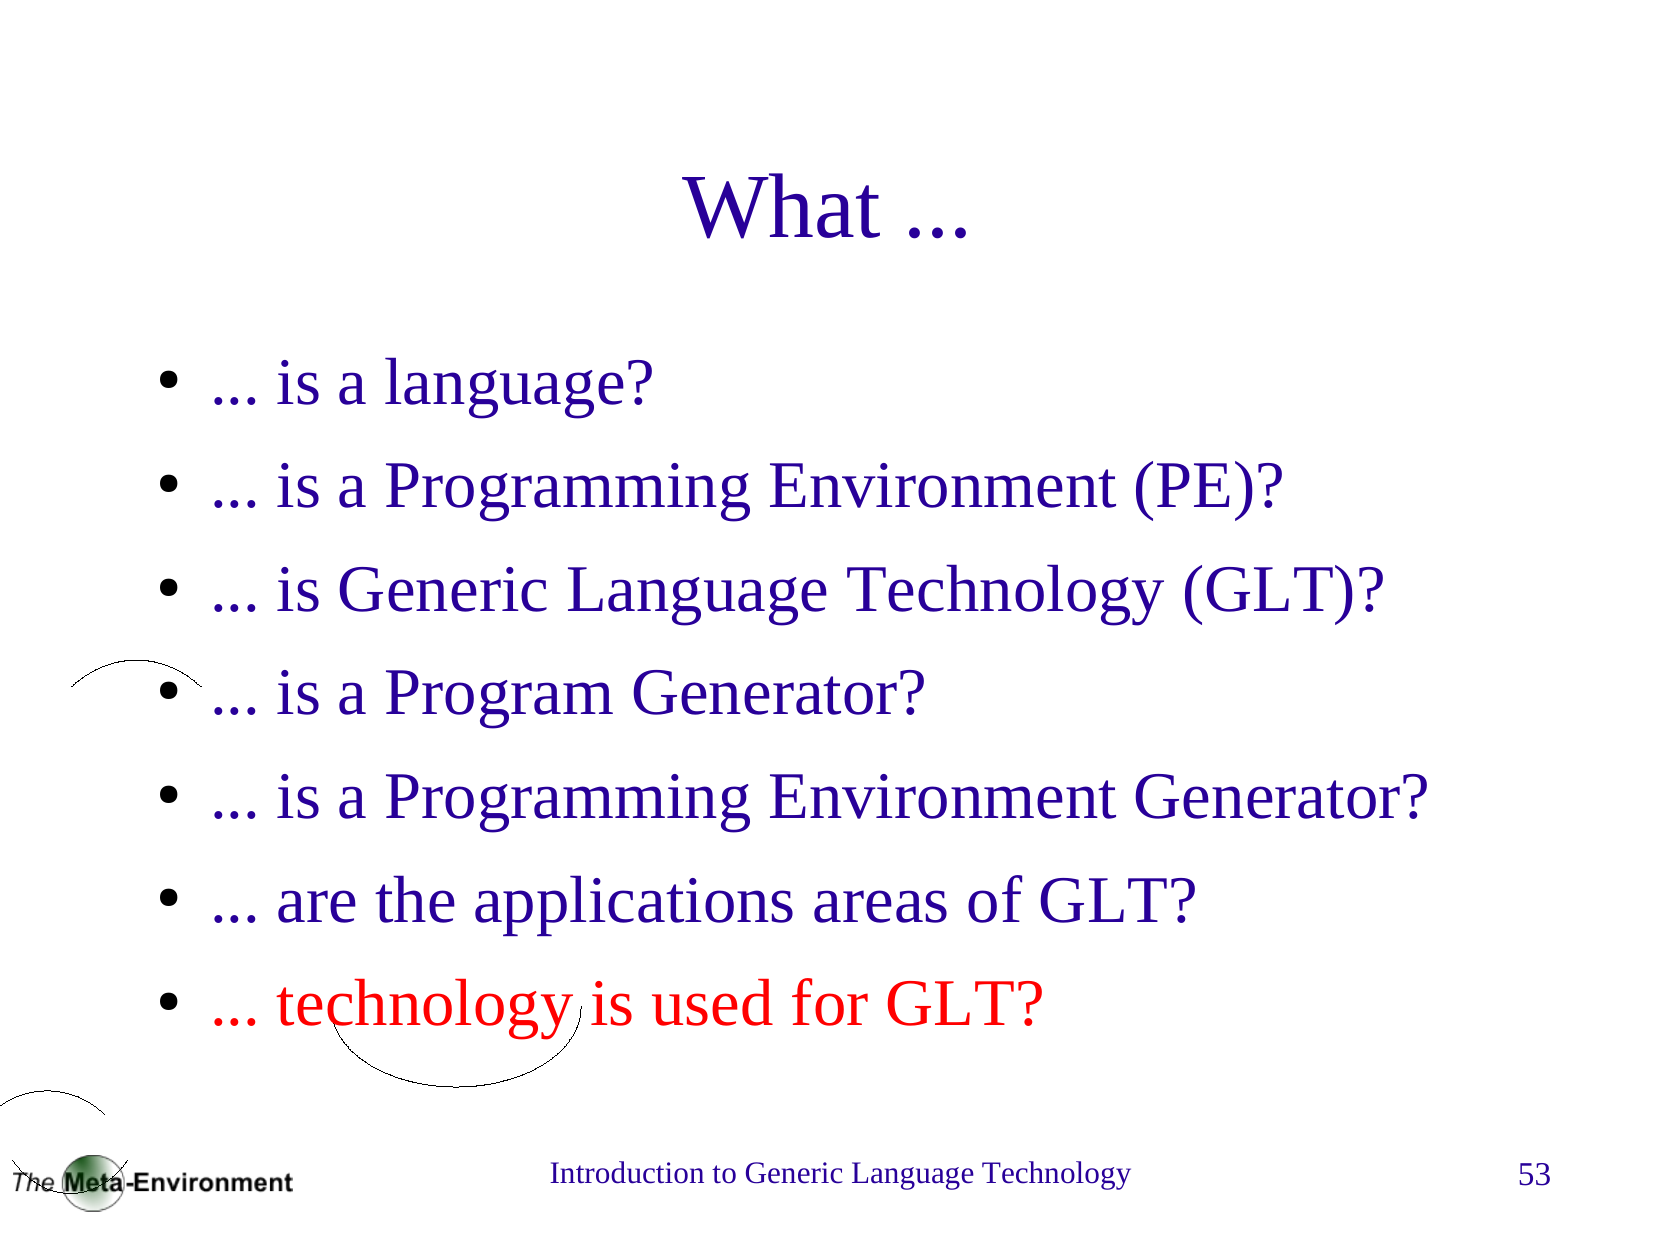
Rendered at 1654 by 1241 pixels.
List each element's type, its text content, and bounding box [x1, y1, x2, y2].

title What ... [121, 102, 1534, 311]
picture [13, 1155, 293, 1212]
list ... is a language? ... is a Programming Environment (PE)? ... is Generic Language Technology (GLT)? ... is a Program Generator? ... is a Programming Environment Generator? ... are the applications areas of GLT? ... technology is used for GLT? [121, 344, 1534, 1127]
